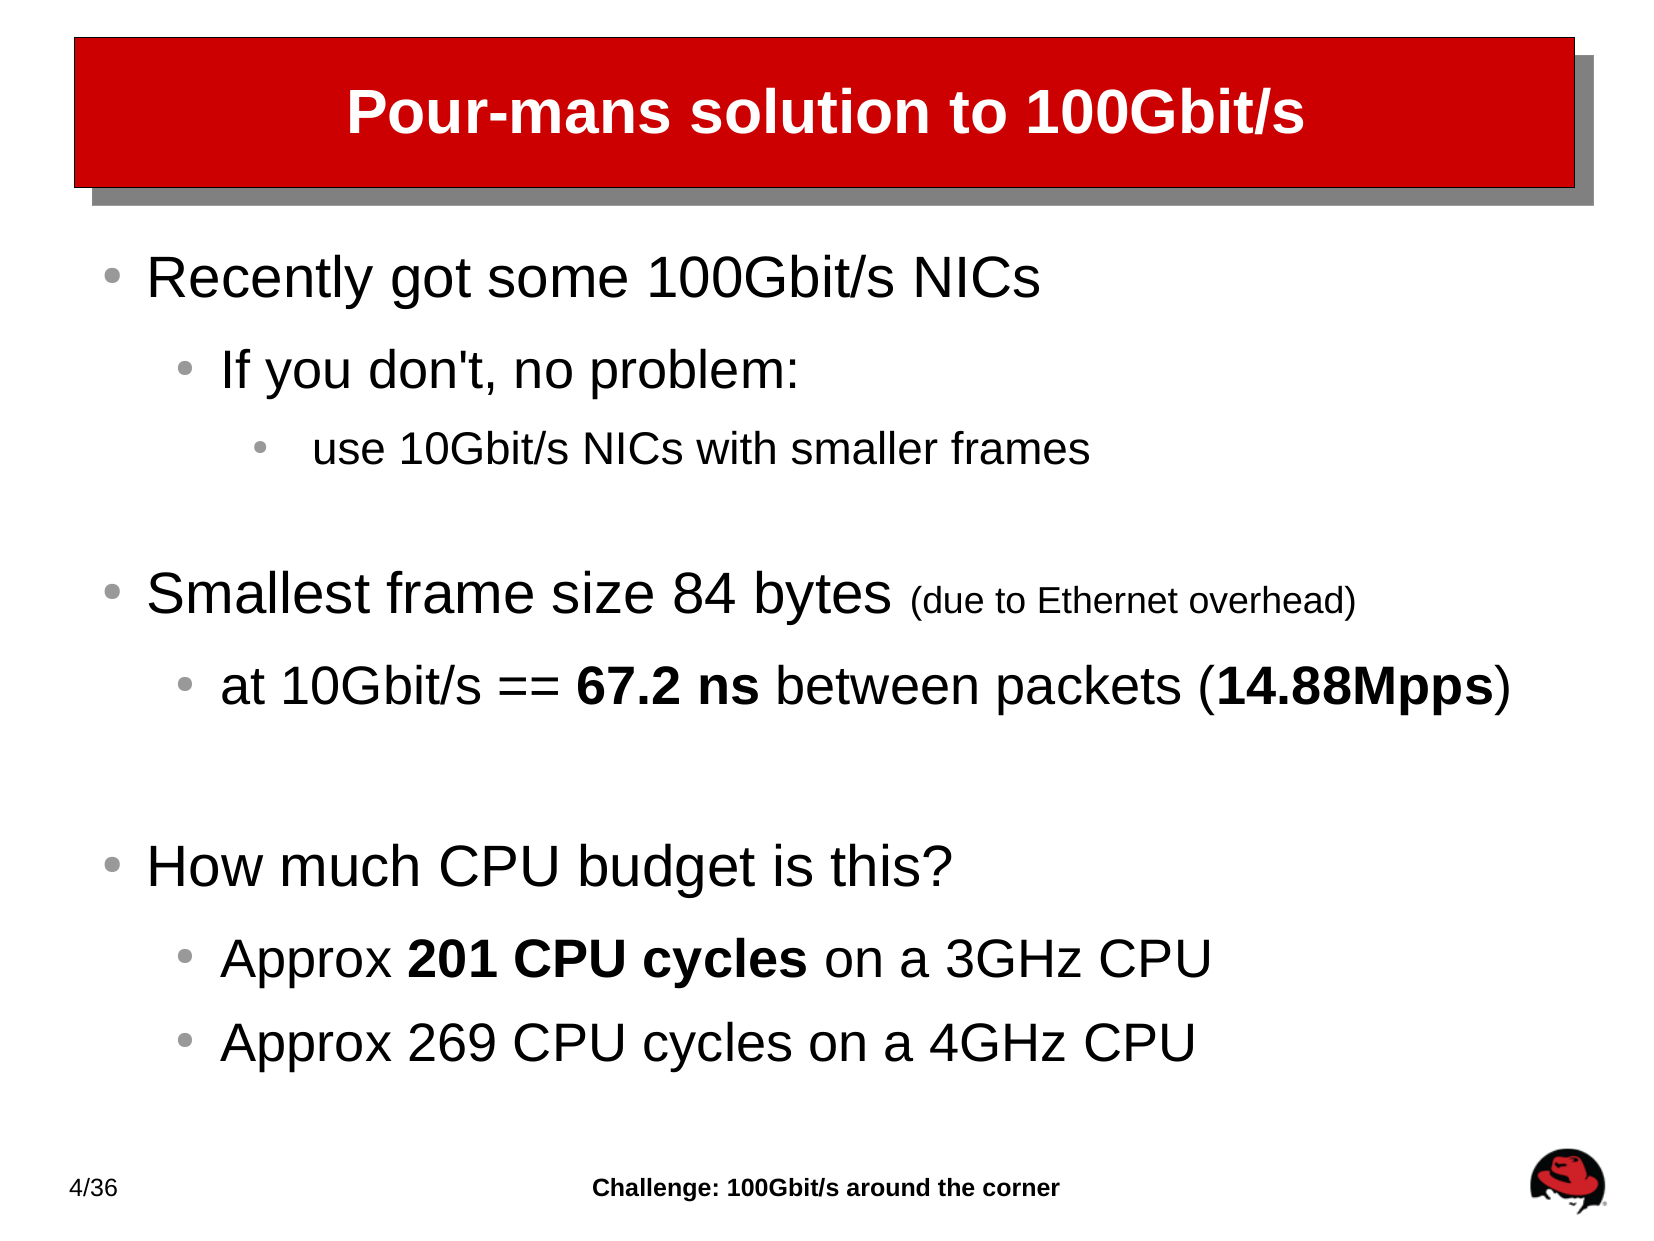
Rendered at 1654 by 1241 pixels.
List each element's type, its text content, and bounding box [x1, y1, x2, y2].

picture [1529, 1146, 1613, 1224]
text_box [82, 37, 1571, 203]
list Recently got some 100Gbit/s NICs If you don't, no problem: use 10Gbit/s NICs with smaller frames Smallest frame size 84 bytes (due to Ethernet overhead) at 10Gbit/s == 67.2 ns between packets (14.88Mpps) How much CPU budget is this? Approx 201 CPU cycles on a 3GHz CPU Approx 269 CPU cycles on a 4GHz CPU [86, 1053, 1575, 1201]
text_box [86, 244, 1576, 1053]
